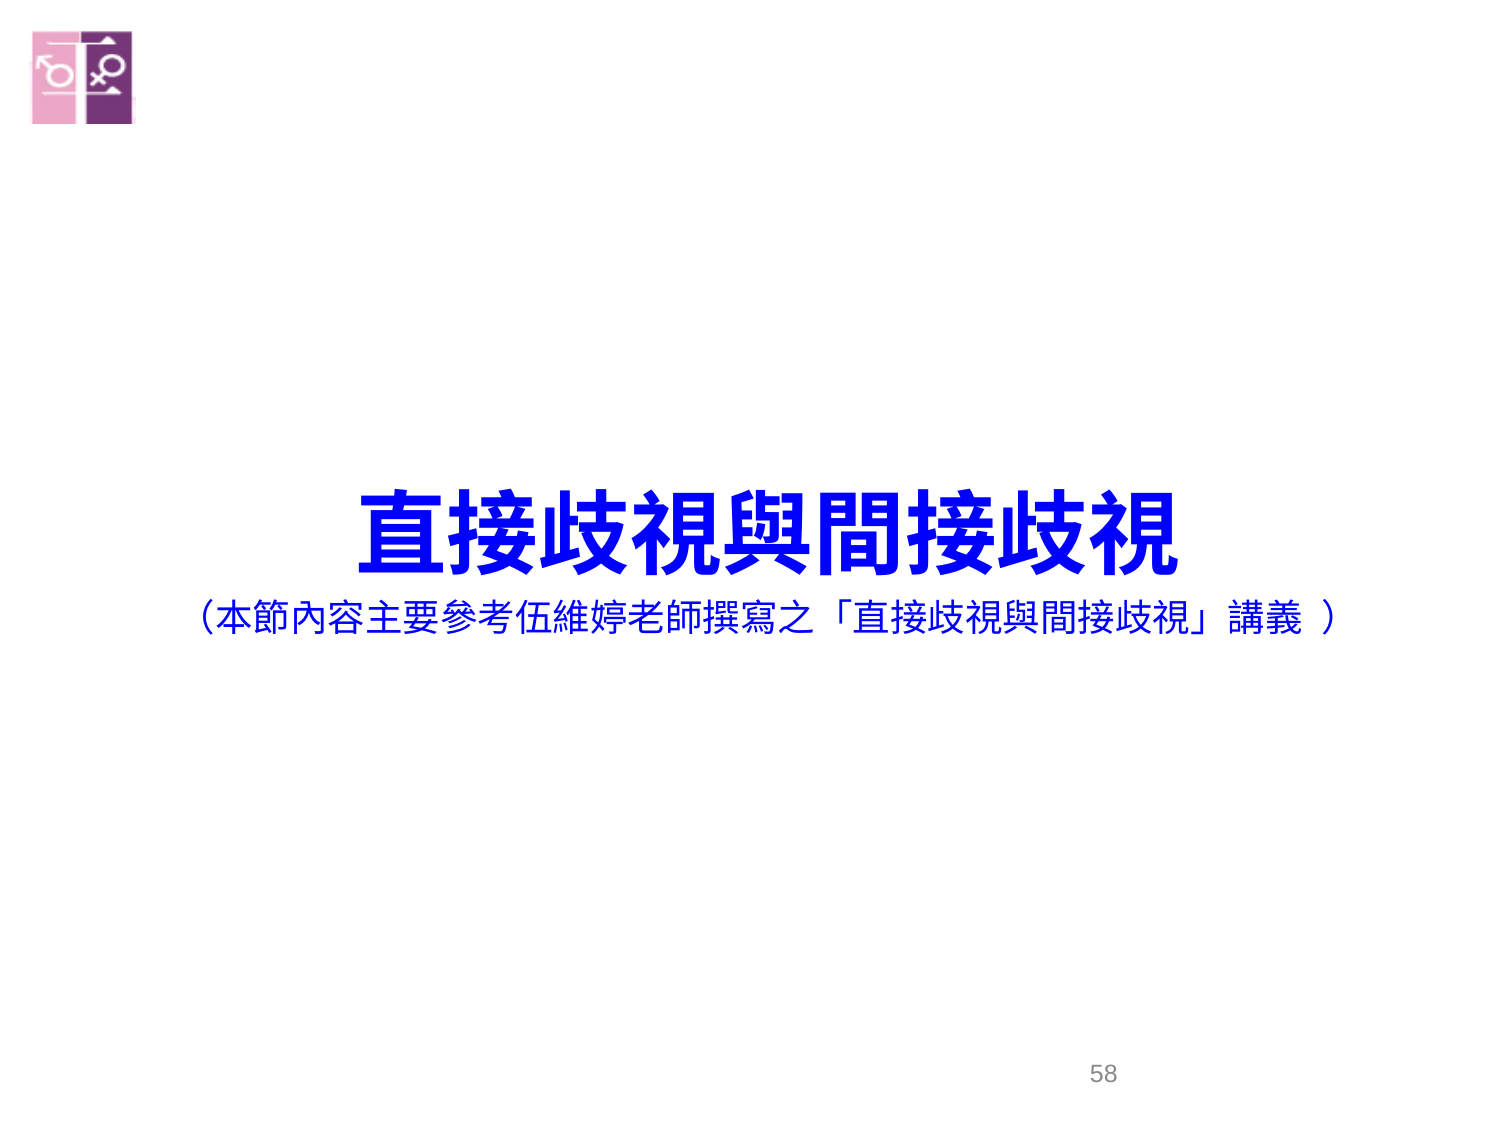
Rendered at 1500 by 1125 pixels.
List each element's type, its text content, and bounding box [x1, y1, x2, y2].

text_box 58 [1074, 1042, 1426, 1103]
list 直接歧視與間接歧視 （本節內容主要參考伍維婷老師撰寫之「直接歧視與間接歧視」講義 ） [64, 468, 1415, 958]
